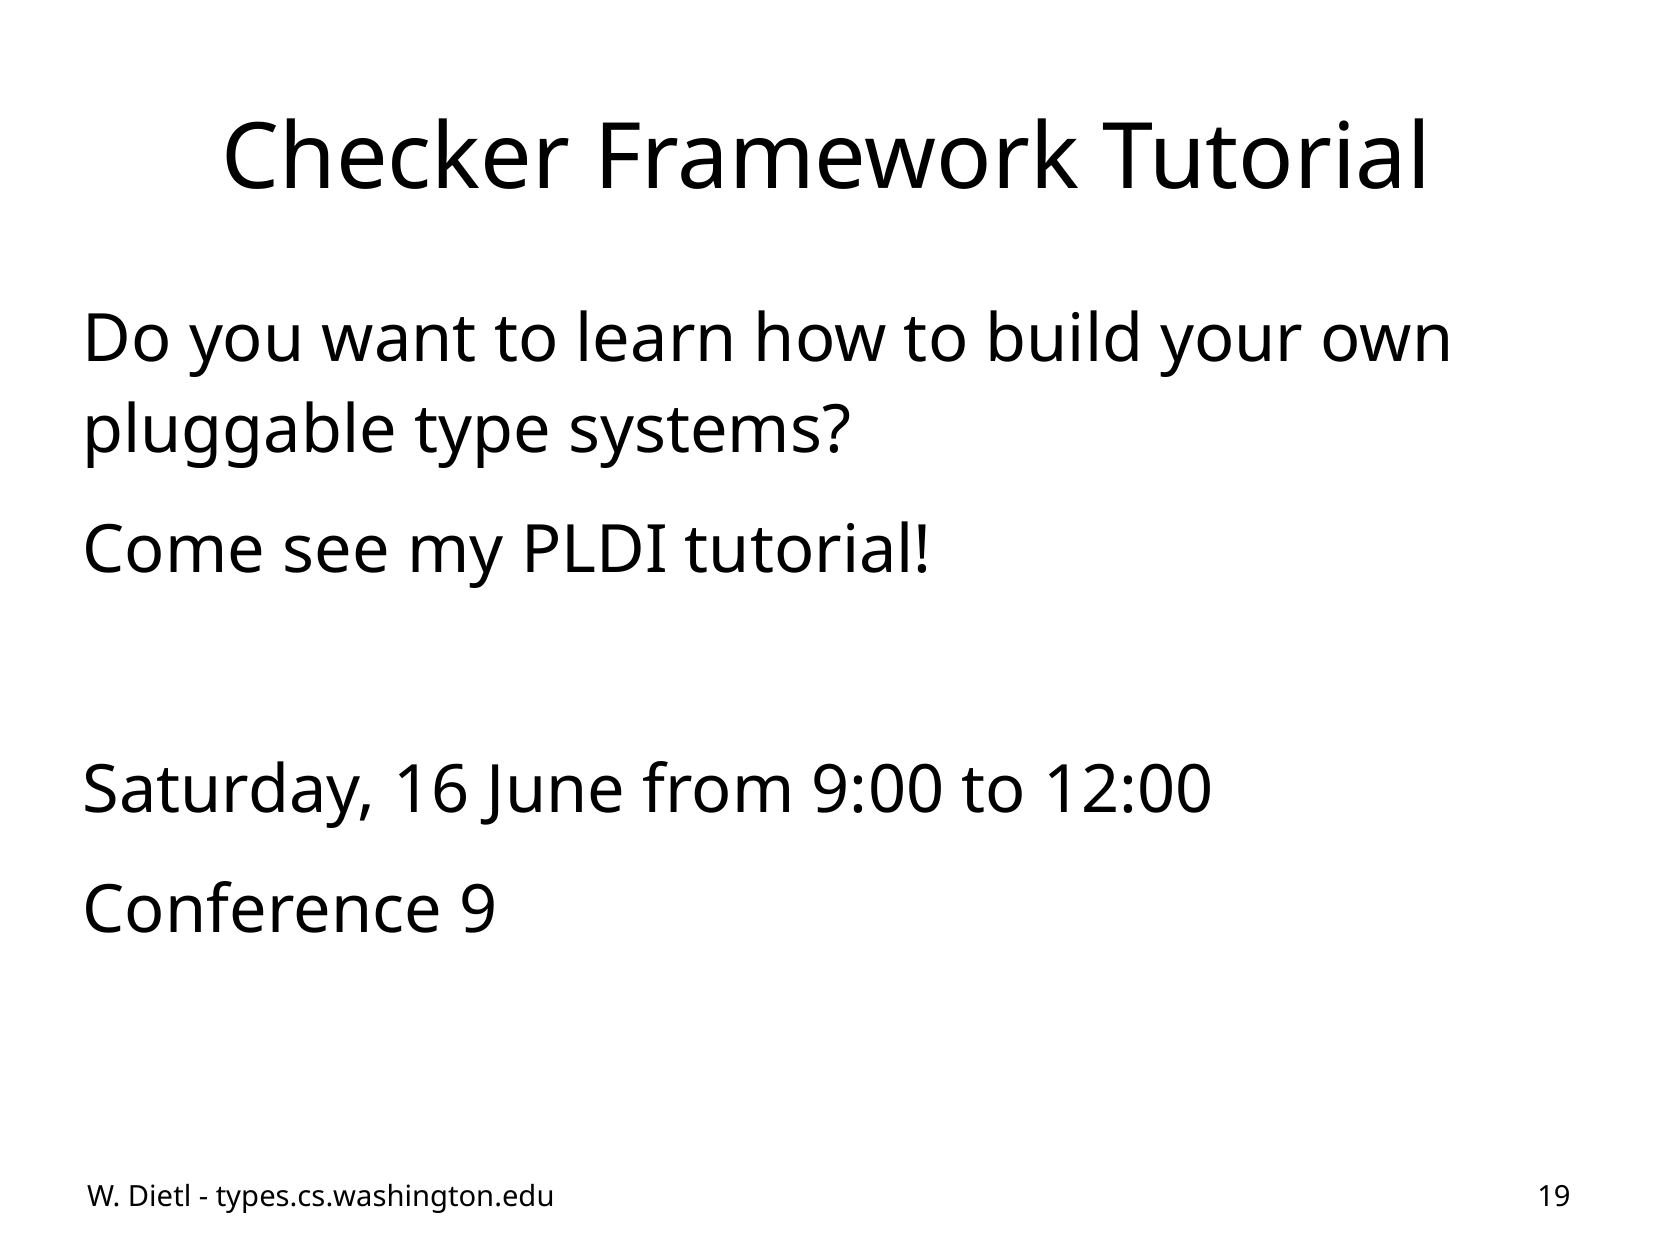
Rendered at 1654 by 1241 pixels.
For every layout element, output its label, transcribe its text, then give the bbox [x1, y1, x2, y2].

title Checker Framework Tutorial [82, 49, 1571, 257]
list Do you want to learn how to build your own pluggable type systems? Come see my PLDI tutorial! Saturday, 16 June from 9:00 to 12:00 Conference 9 [82, 290, 1571, 1109]
